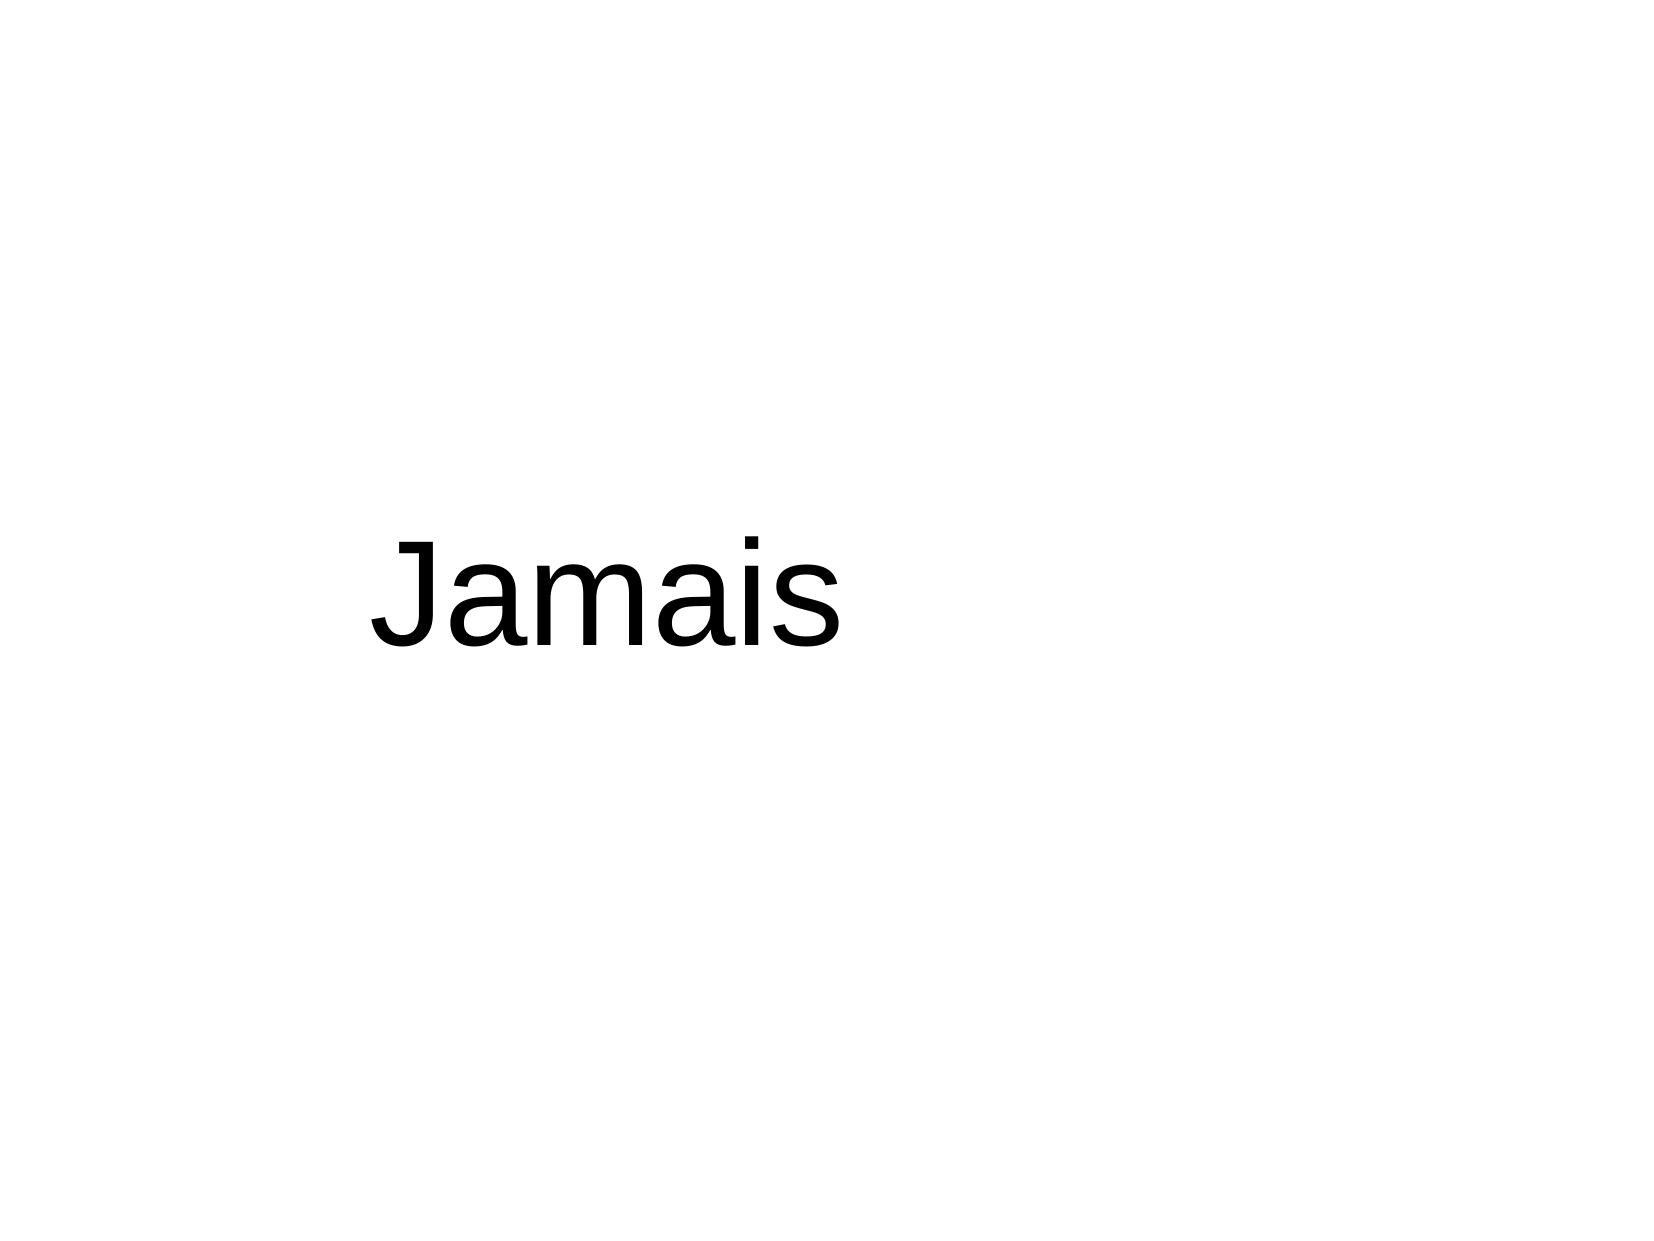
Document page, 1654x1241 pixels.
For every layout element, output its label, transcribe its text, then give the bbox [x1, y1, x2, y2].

text_box Jamais [354, 501, 1388, 685]
